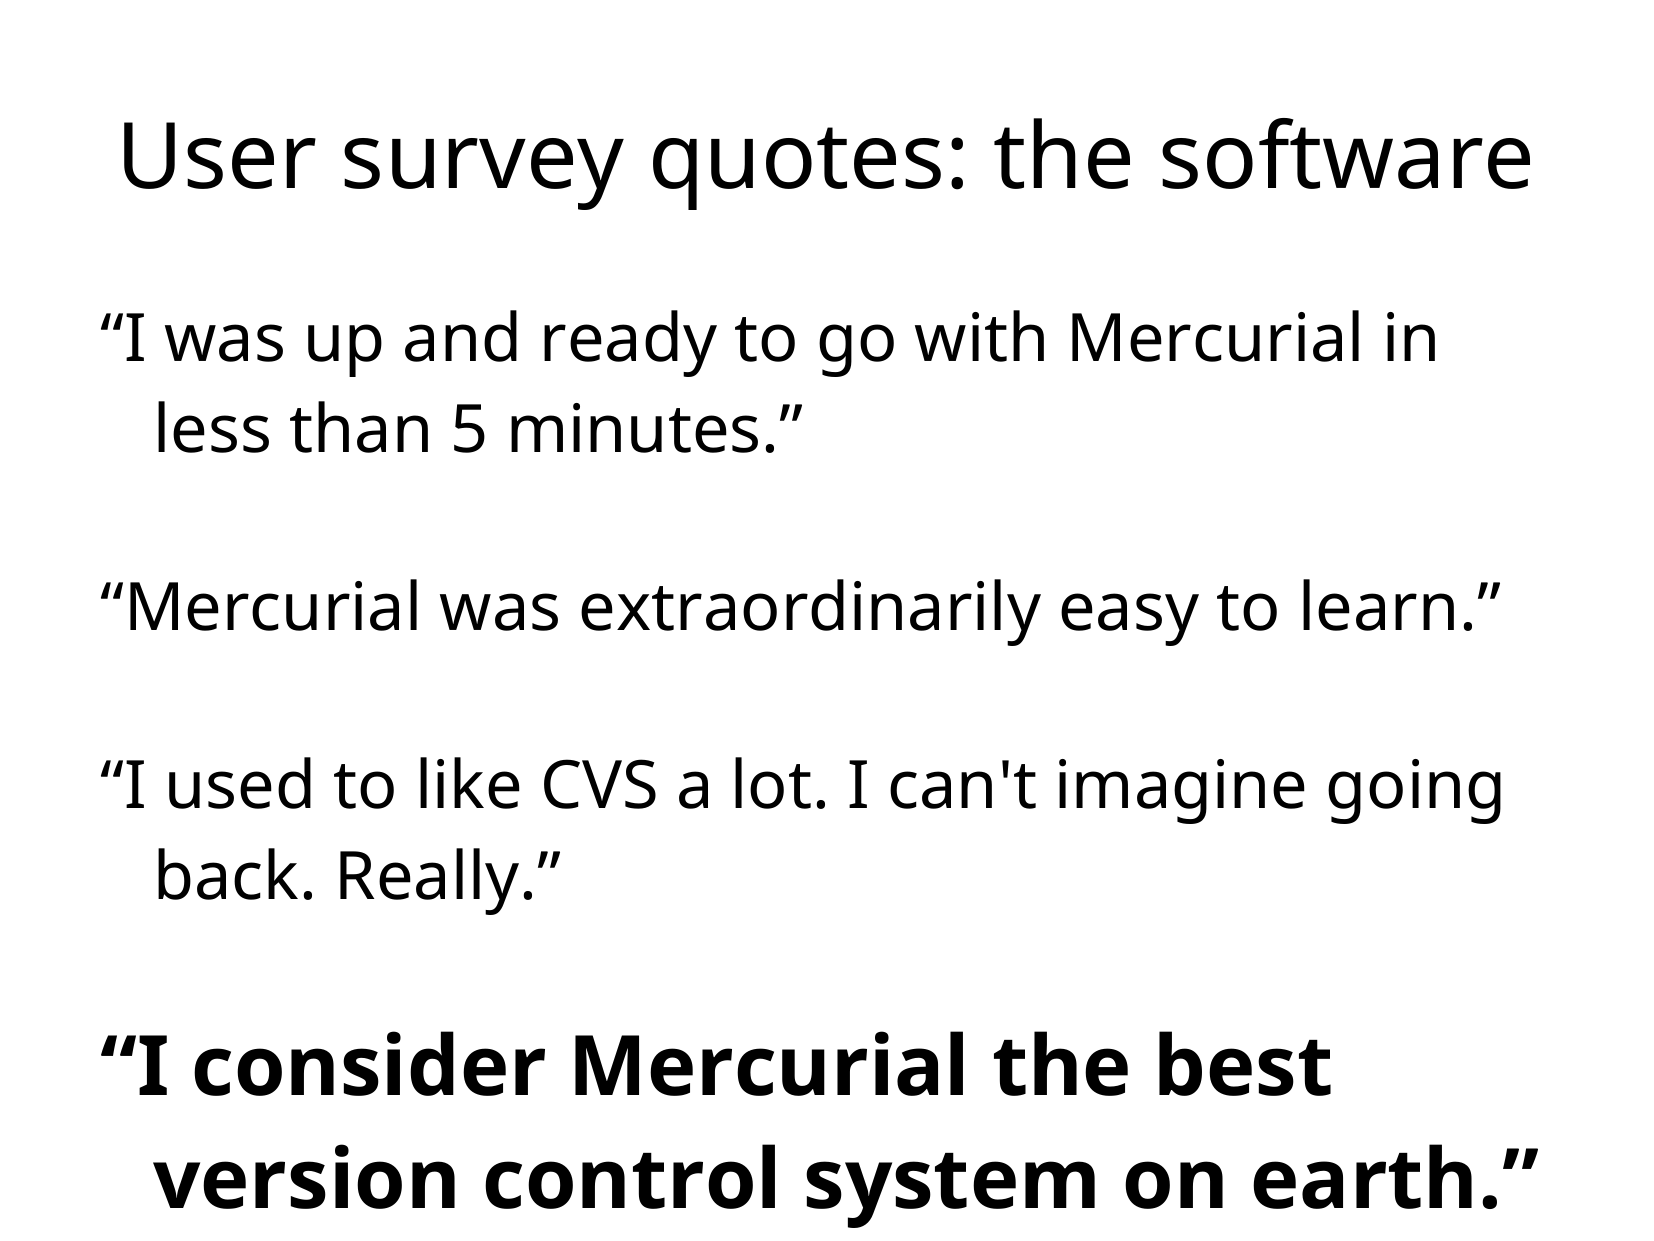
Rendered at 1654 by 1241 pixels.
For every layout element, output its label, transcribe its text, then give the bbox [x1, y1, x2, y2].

title User survey quotes: the software [82, 49, 1571, 257]
list “I was up and ready to go with Mercurial in less than 5 minutes.” “Mercurial was extraordinarily easy to learn.” “I used to like CVS a lot. I can't imagine going back. Really.” “I consider Mercurial the best version control system on earth.” [82, 290, 1571, 1151]
